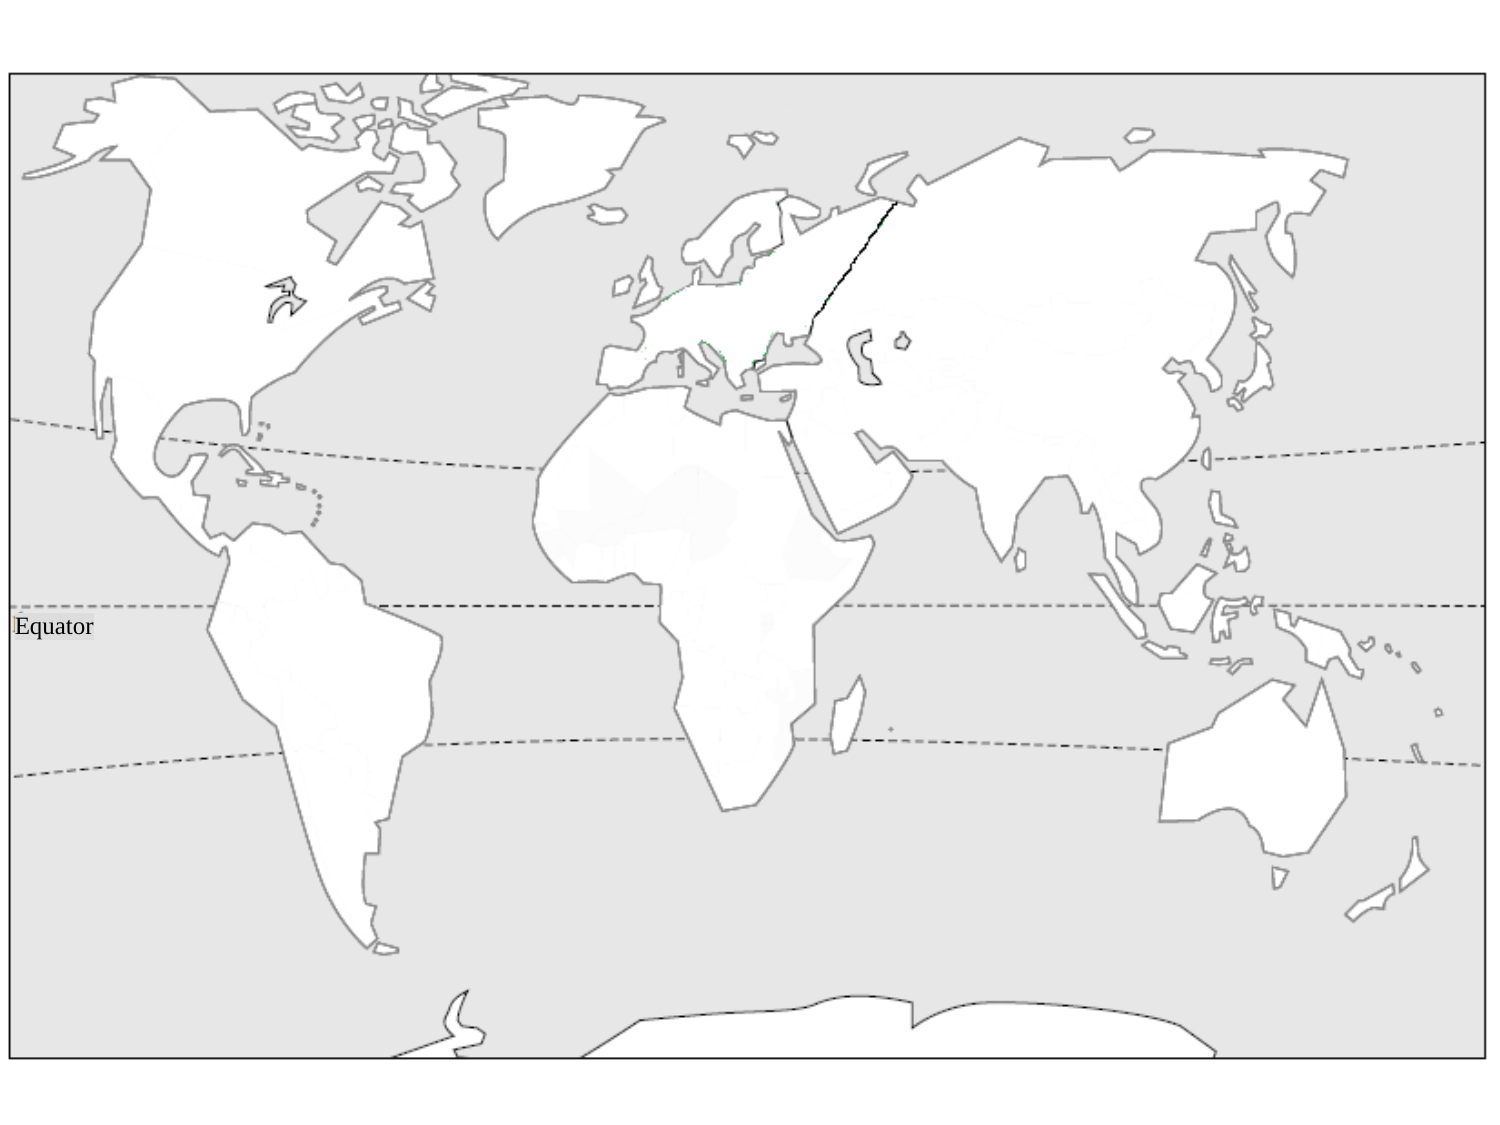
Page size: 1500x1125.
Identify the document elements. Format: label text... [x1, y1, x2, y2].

text_box Equator [0, 602, 154, 668]
picture [0, 66, 1500, 1077]
